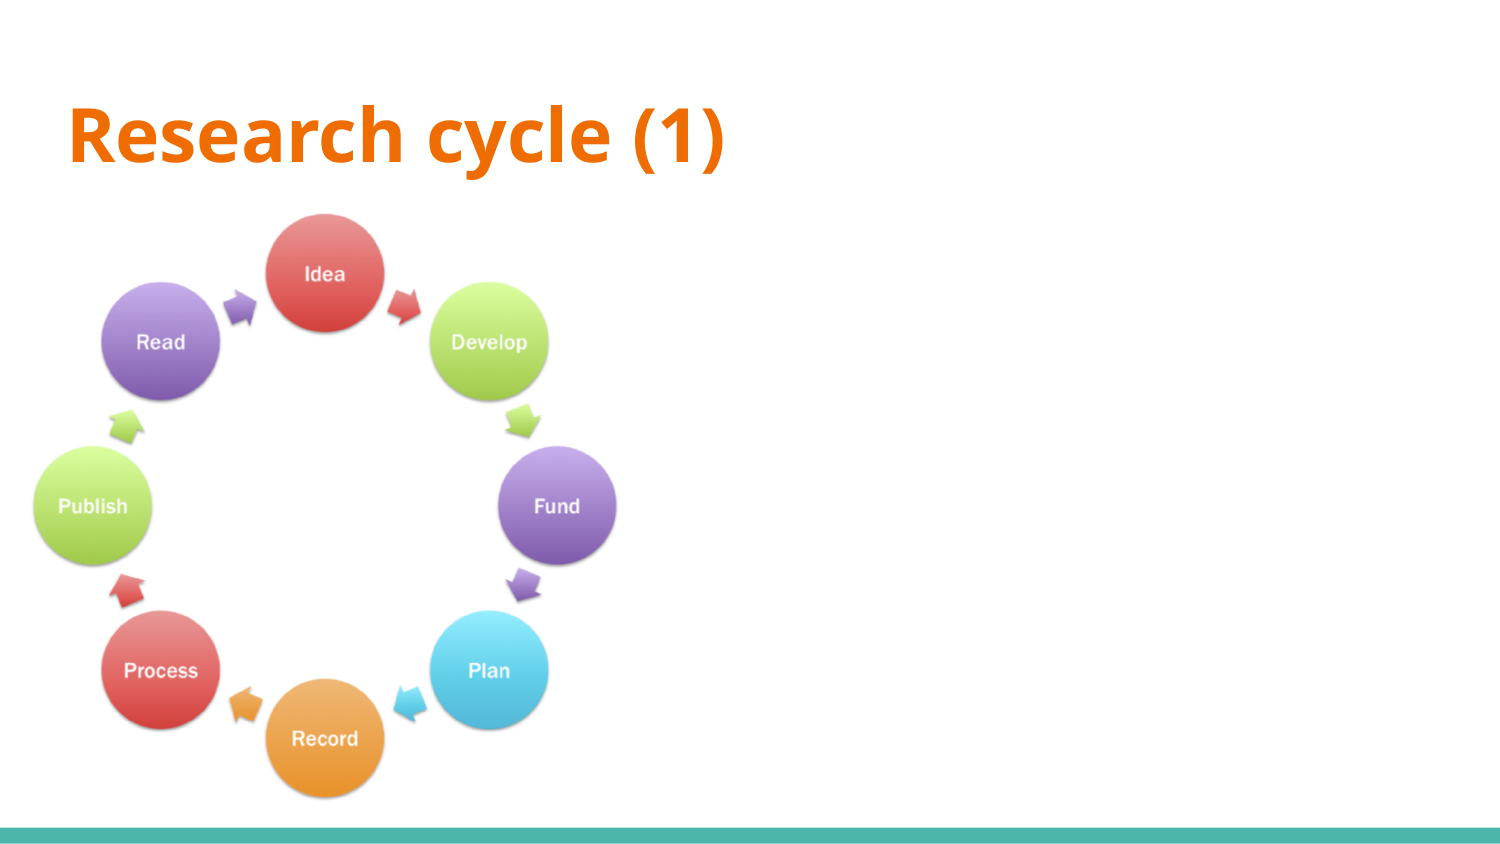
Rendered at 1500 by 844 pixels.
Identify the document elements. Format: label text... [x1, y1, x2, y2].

title Research cycle (1) [51, 72, 1449, 244]
picture [24, 206, 625, 807]
